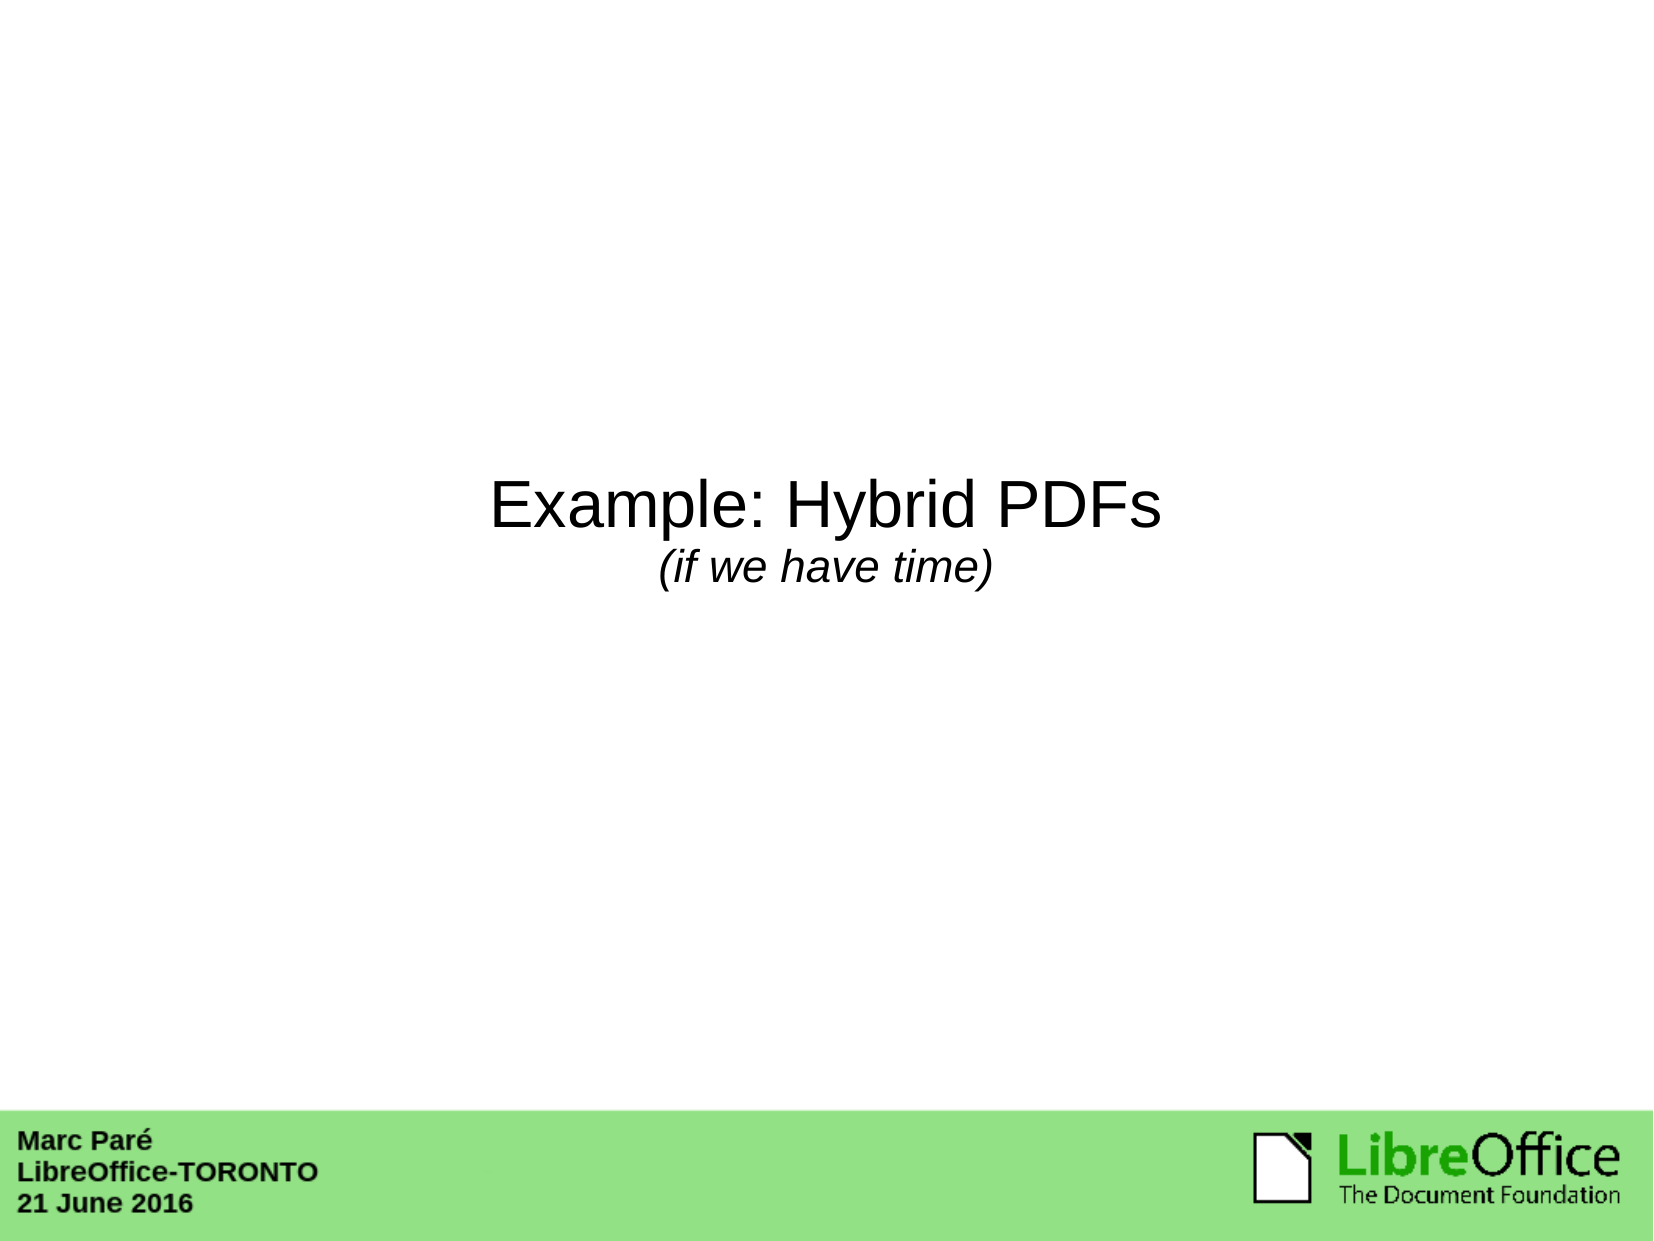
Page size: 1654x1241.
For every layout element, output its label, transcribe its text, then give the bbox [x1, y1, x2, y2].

subtitle Example: Hybrid PDFs (if we have time) [82, 49, 1571, 1010]
picture [0, 0, 1654, 1241]
